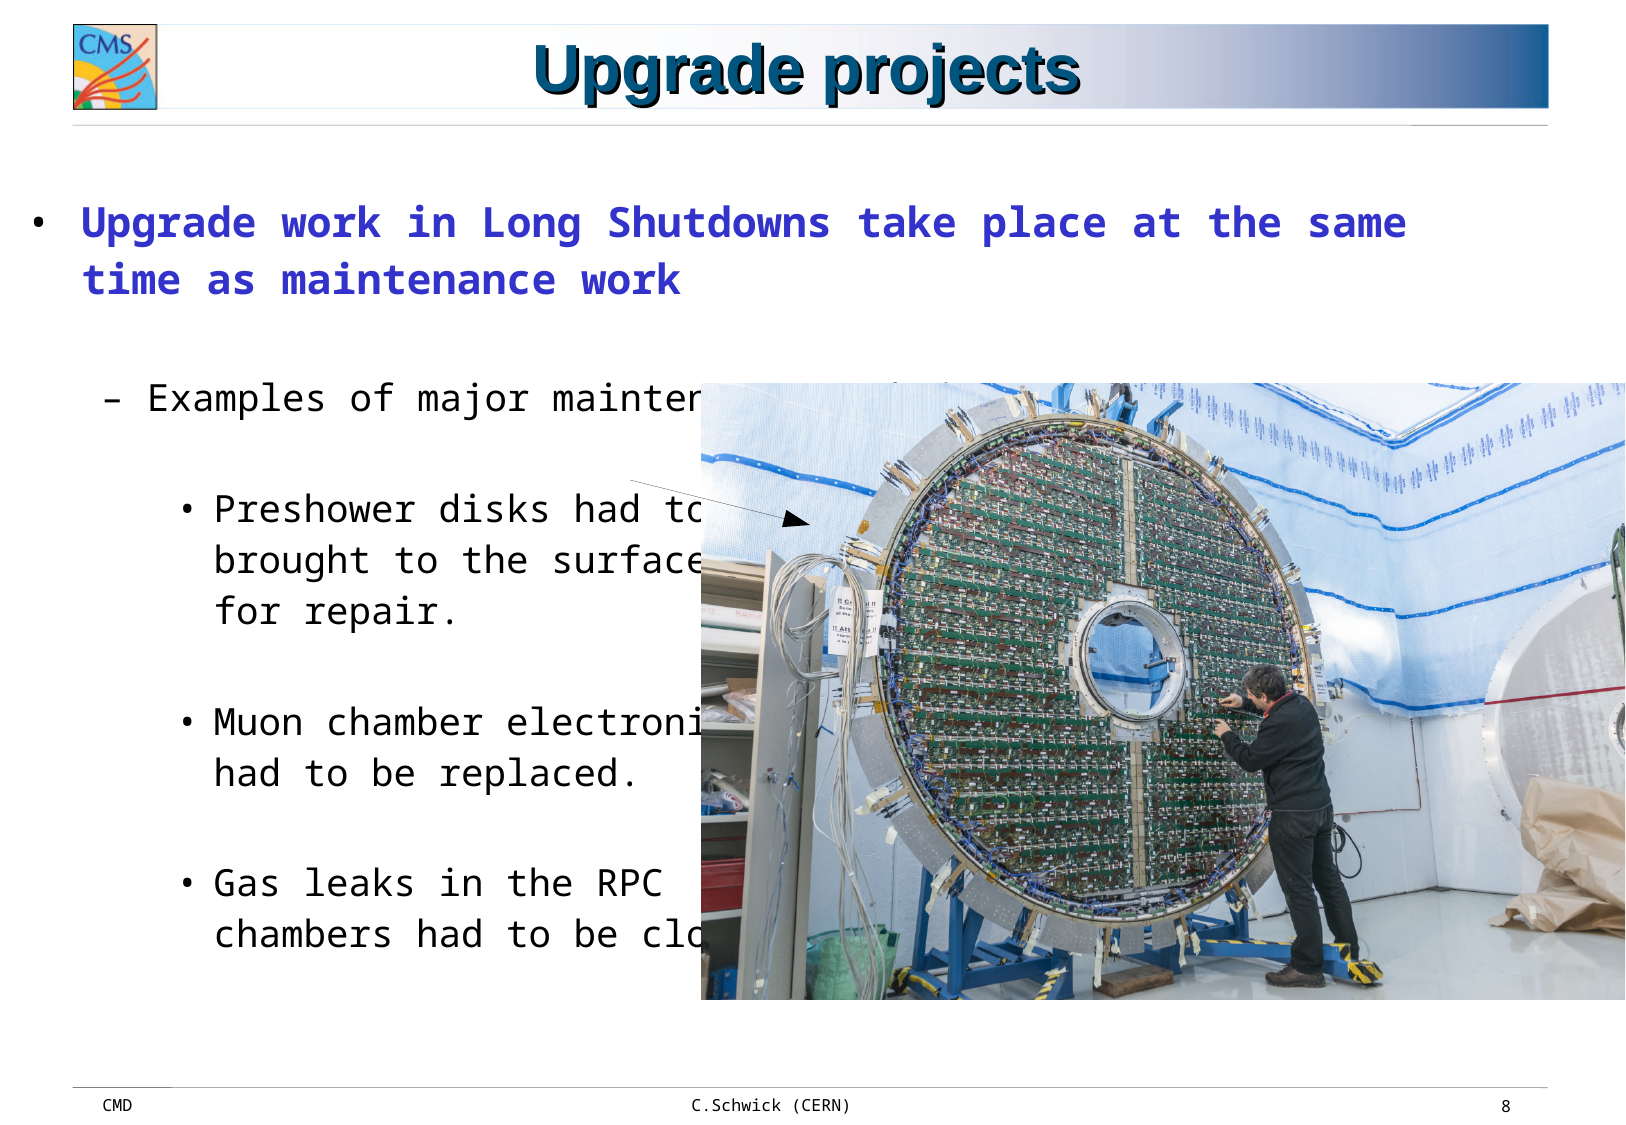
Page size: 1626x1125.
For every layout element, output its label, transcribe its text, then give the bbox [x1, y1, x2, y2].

picture [72, 24, 152, 110]
list Upgrade work in Long Shutdowns take place at the same time as maintenance work Examples of major maintenance work in LS1: Preshower disks had to be brought to the surface for repair. Muon chamber electronics had to be replaced. Gas leaks in the RPC chambers had to be closed. [25, 192, 1414, 845]
picture [1462, 24, 1551, 110]
picture [701, 383, 1626, 1000]
title Upgrade projects [152, 21, 1462, 117]
